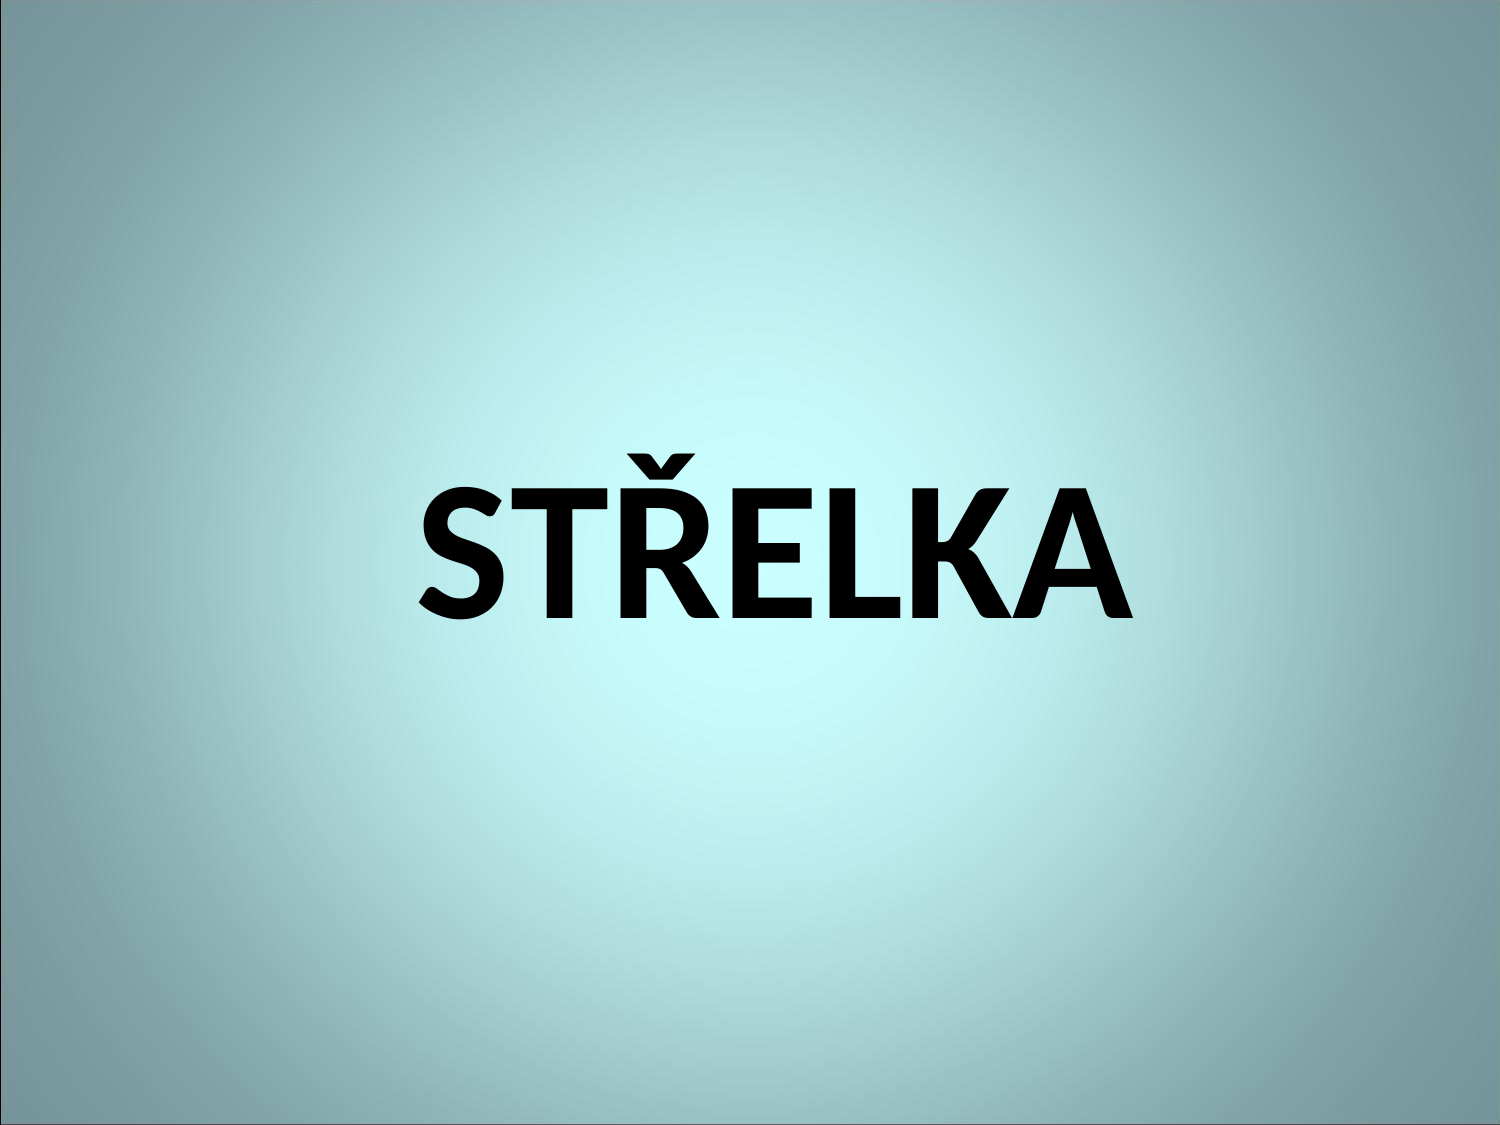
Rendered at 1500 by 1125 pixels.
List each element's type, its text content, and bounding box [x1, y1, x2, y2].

picture [0, 0, 1500, 1125]
title STŘELKA [100, 410, 1451, 666]
